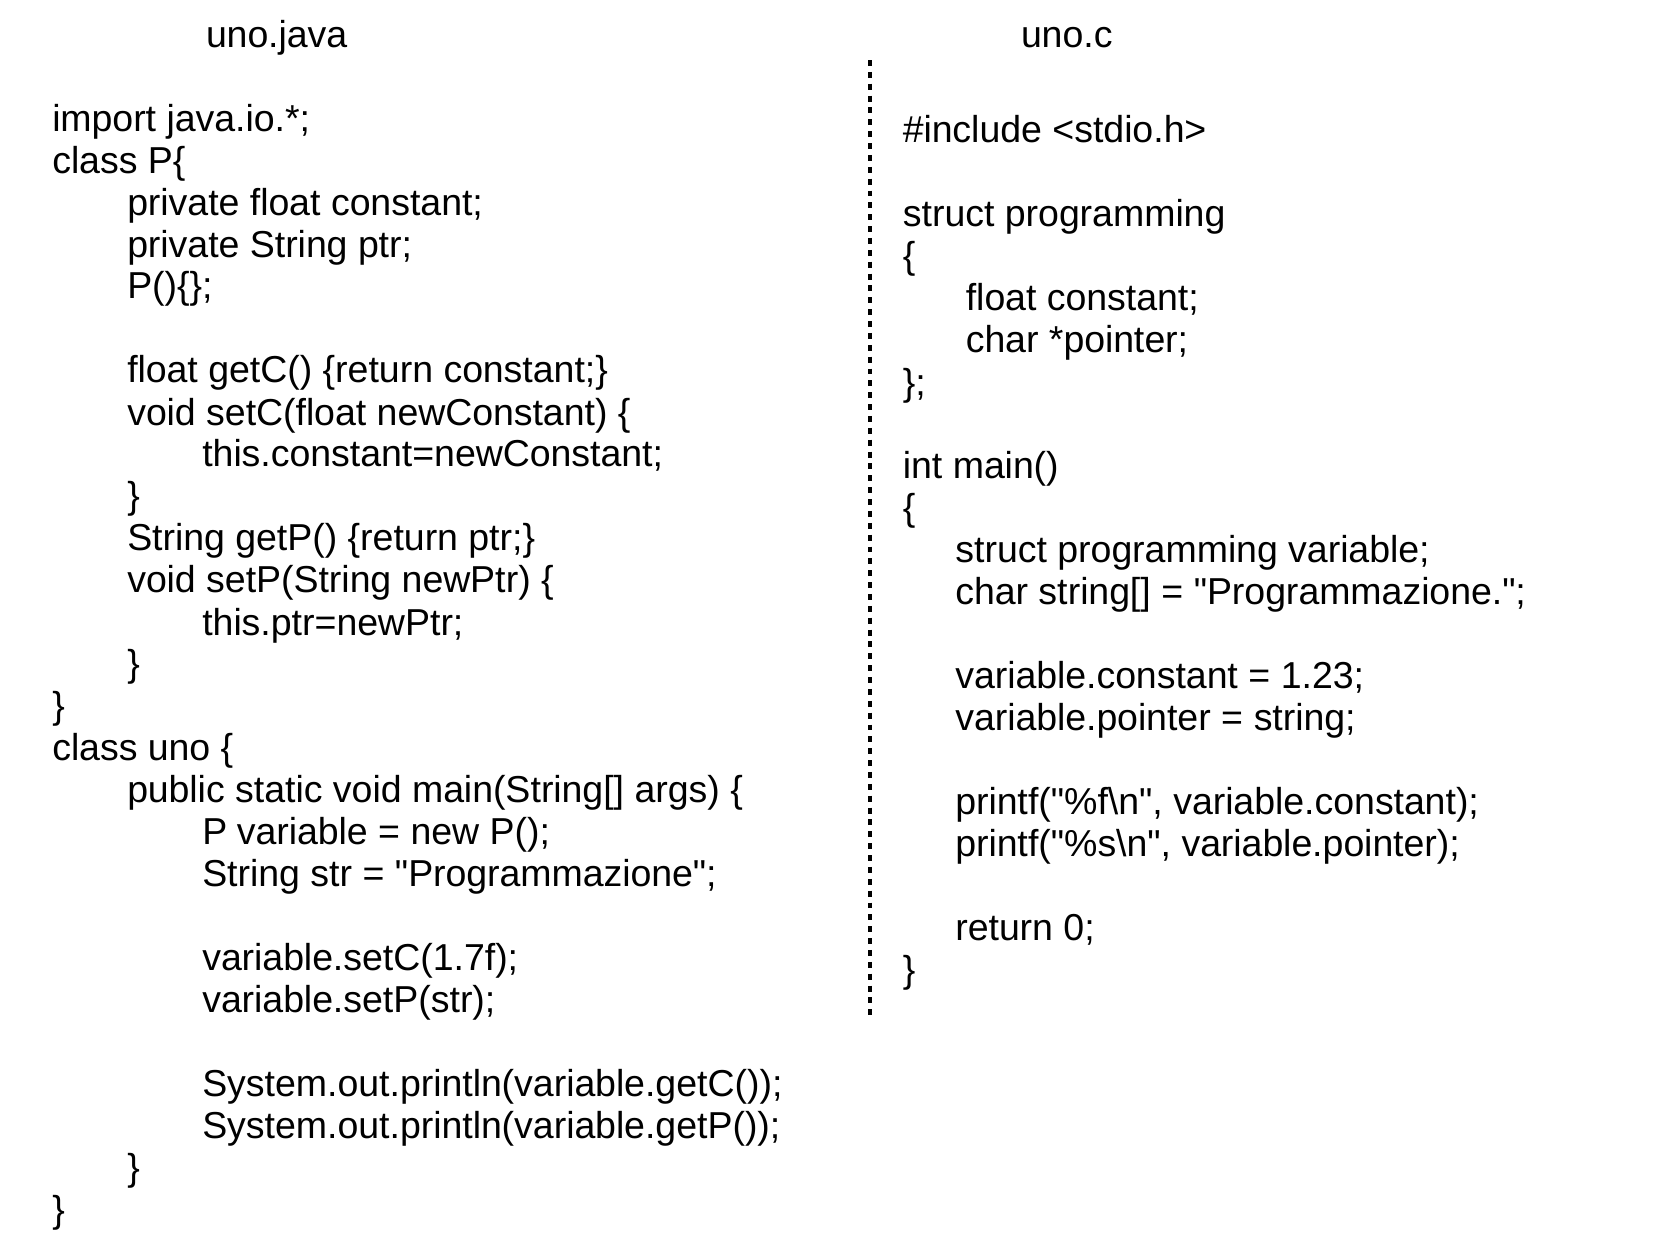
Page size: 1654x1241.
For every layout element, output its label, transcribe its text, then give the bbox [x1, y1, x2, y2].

text_box #include <stdio.h> struct programming { float constant; char *pointer; }; int main() { struct programming variable; char string[] = "Programmazione."; variable.constant = 1.23; variable.pointer = string; printf("%f\n", variable.constant); printf("%s\n", variable.pointer); return 0; } [888, 101, 1573, 999]
text_box uno.c [1006, 6, 1502, 64]
text_box import java.io.*; class P{ private float constant; private String ptr; P(){}; float getC() {return constant;} void setC(float newConstant) { this.constant=newConstant; } String getP() {return ptr;} void setP(String newPtr) { this.ptr=newPtr; } } class uno { public static void main(String[] args) { P variable = new P(); String str = "Programmazione"; variable.setC(1.7f); variable.setP(str); System.out.println(variable.getC()); System.out.println(variable.getP()); } } [37, 89, 1120, 1241]
text_box uno.java [191, 6, 687, 64]
